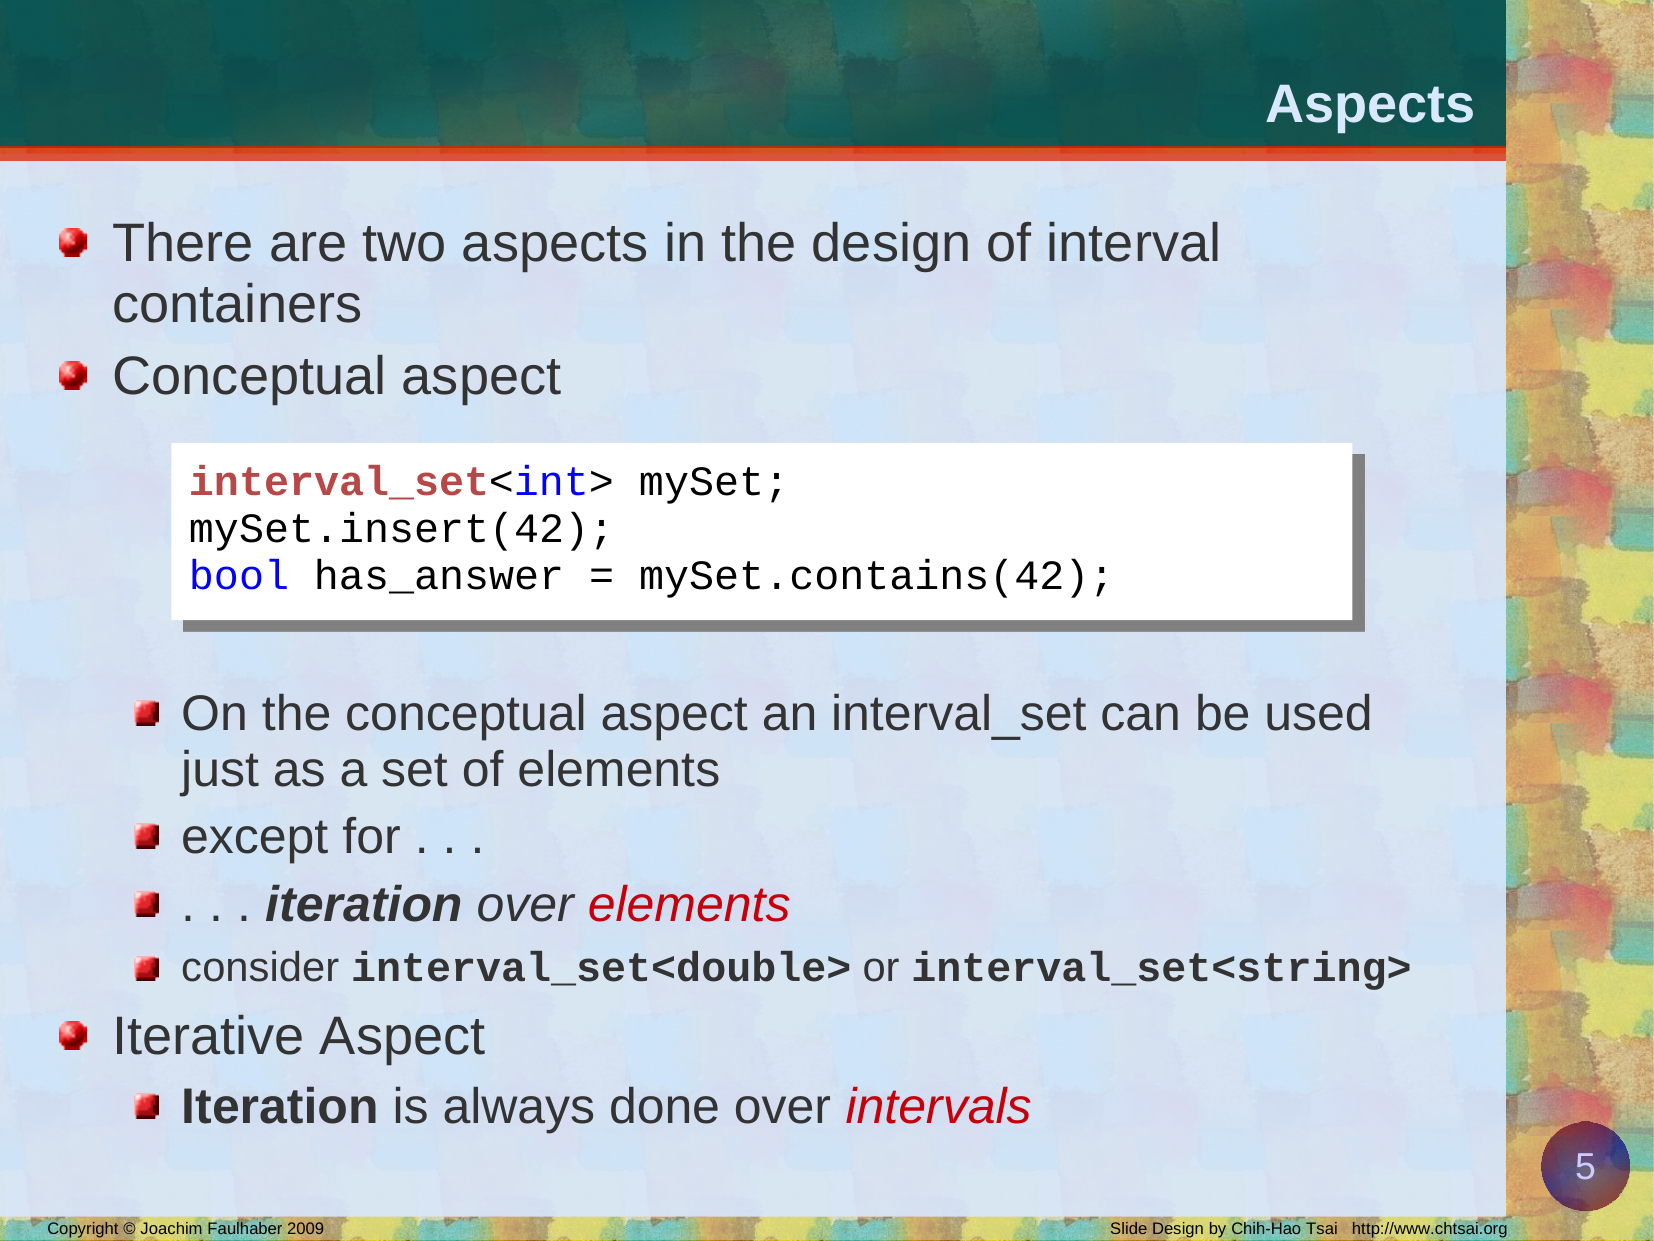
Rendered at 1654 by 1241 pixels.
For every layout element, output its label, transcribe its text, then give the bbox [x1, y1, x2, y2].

list On the conceptual aspect an interval_set can be used just as a set of elements except for . . . . . . iteration over elements consider interval_set<double> or interval_set<string> Iterative Aspect Iteration is always done over intervals [59, 685, 1418, 1184]
title Aspects [29, 59, 1477, 148]
text_box interval_set<int> mySet; mySet.insert(42); bool has_answer = mySet.contains(42); [171, 442, 1353, 616]
list There are two aspects in the design of interval containers Conceptual aspect [59, 212, 1418, 467]
